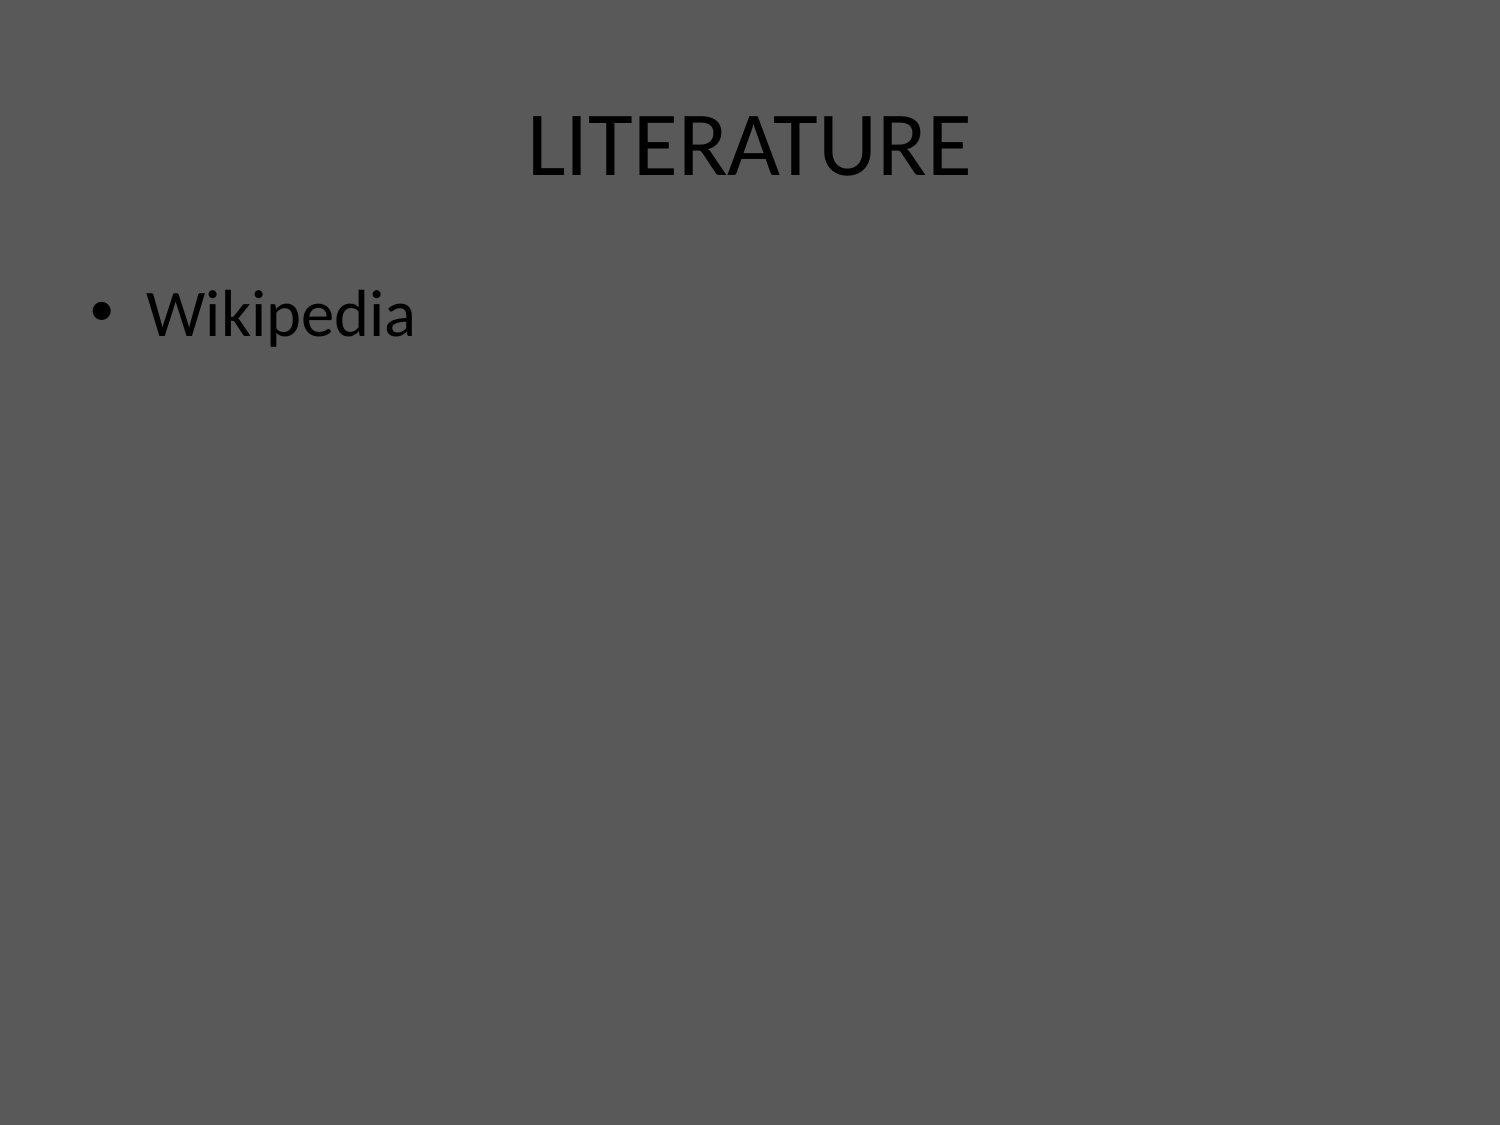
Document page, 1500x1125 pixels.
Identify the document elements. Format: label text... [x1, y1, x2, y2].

list Wikipedia [75, 262, 1425, 1005]
title LITERATURE [75, 45, 1425, 233]
